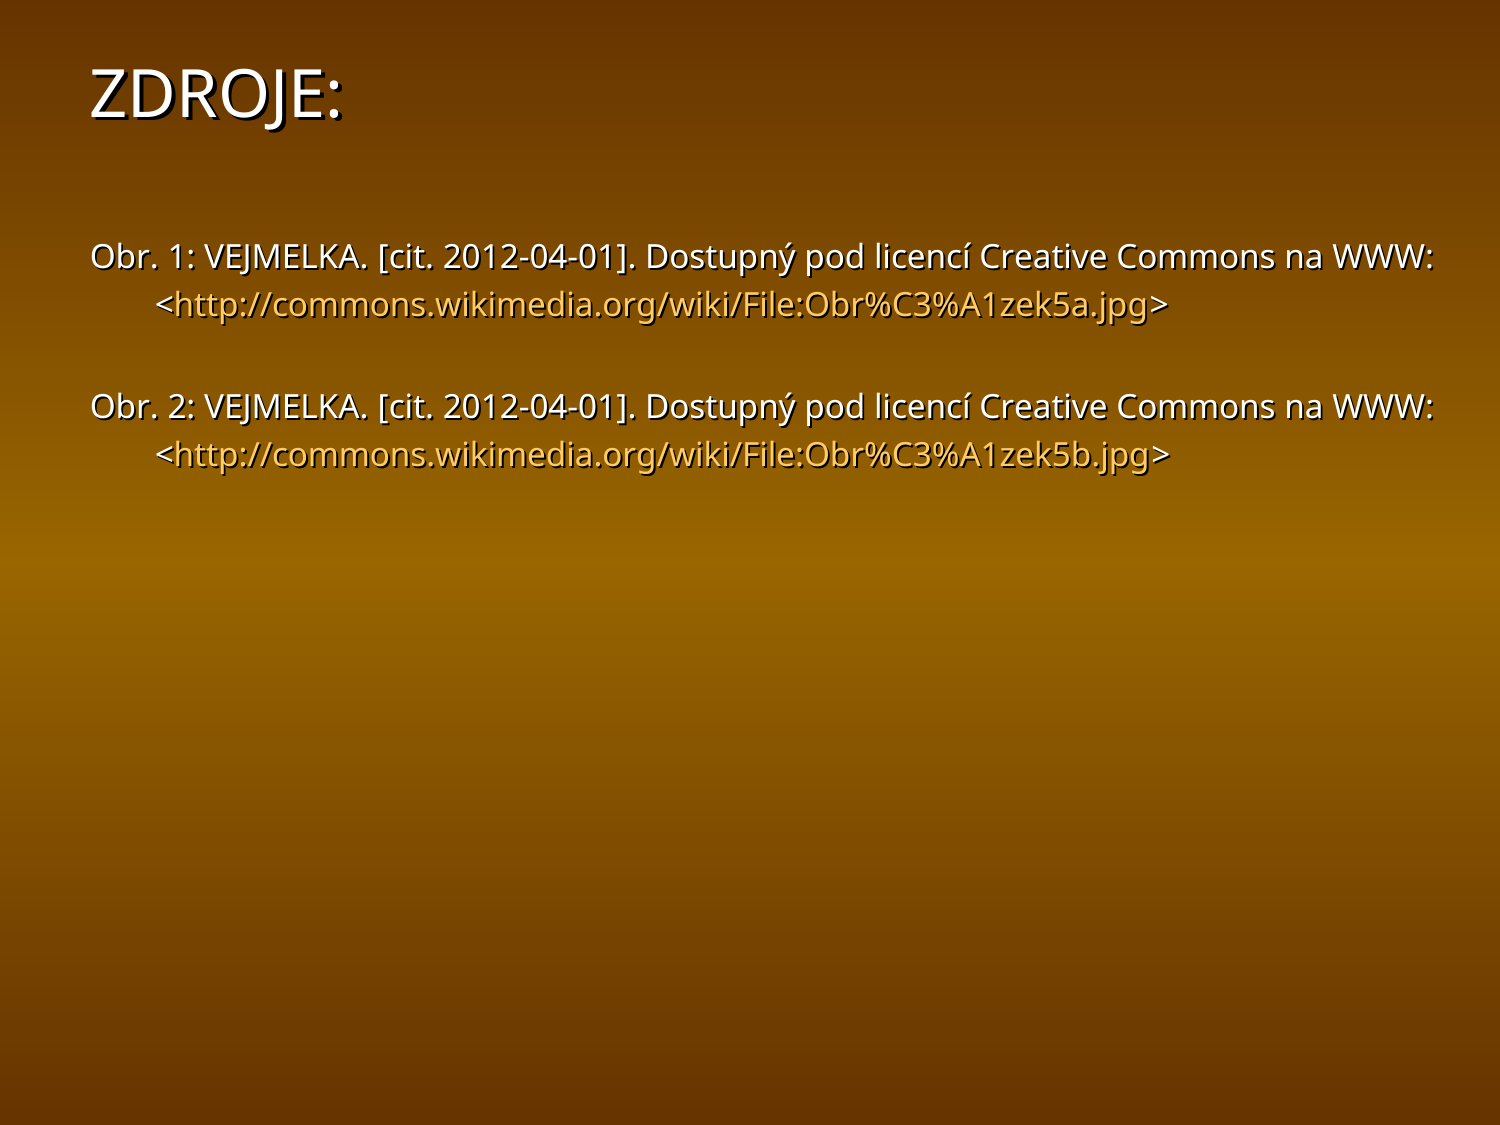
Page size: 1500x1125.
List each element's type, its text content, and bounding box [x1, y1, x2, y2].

text_box ZDROJE: Obr. 1: VEJMELKA. [cit. 2012-04-01]. Dostupný pod licencí Creative Commons na WWW: <http://commons.wikimedia.org/wiki/File:Obr%C3%A1zek5a.jpg> Obr. 2: VEJMELKA. [cit. 2012-04-01]. Dostupný pod licencí Creative Commons na WWW: <http://commons.wikimedia.org/wiki/File:Obr%C3%A1zek5b.jpg> [75, 42, 1500, 1005]
